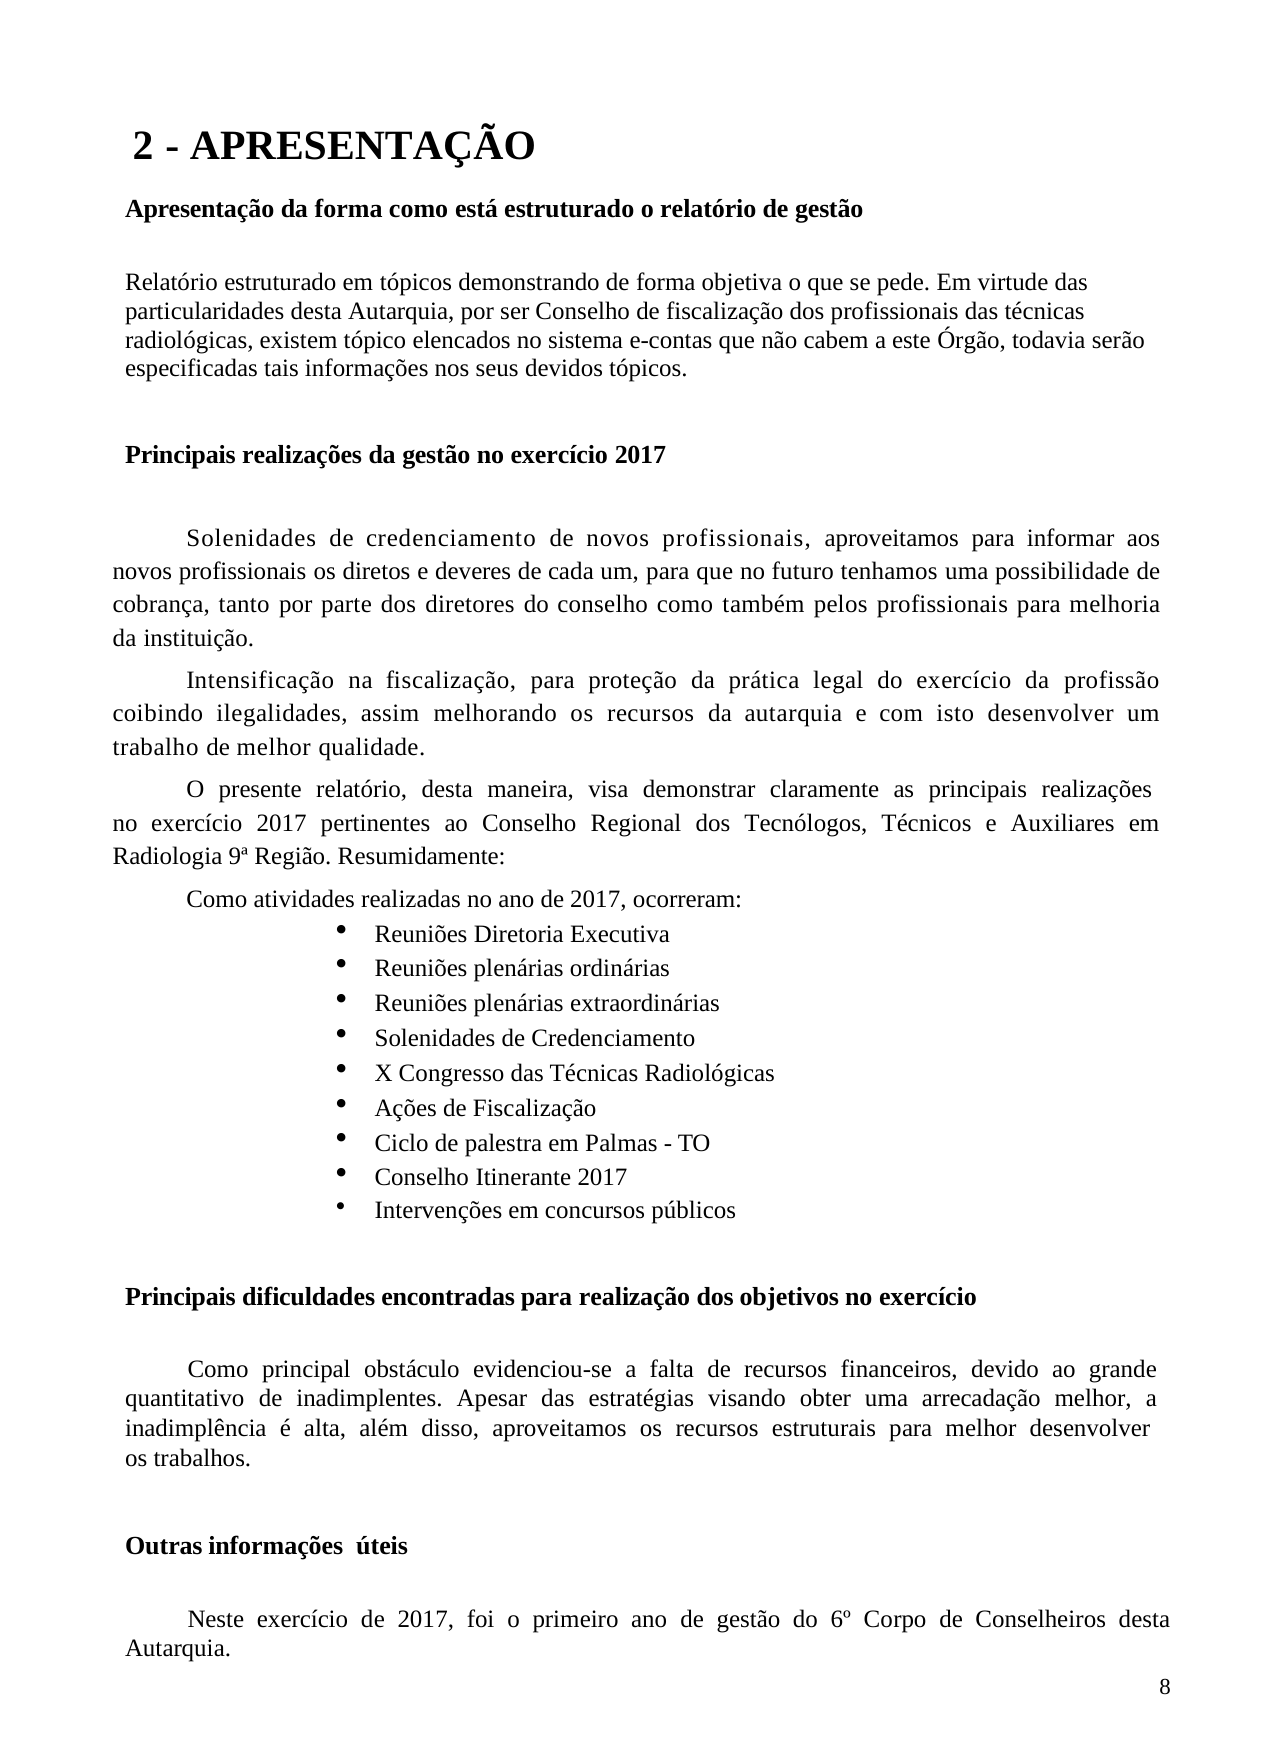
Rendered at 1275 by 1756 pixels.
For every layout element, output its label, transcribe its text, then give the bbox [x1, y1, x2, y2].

text_box 8 [1143, 1671, 1176, 1705]
text_box 2 - APRESENTAÇÃO Apresentação da forma como está estruturado o relatório de gestão Relatório estruturado em tópicos demonstrando de forma objetiva o que se pede. Em virtude das particularidades desta Autarquia, por ser Conselho de fiscalização dos profissionais das técnicas radiológicas, existem tópico elencados no sistema e-contas que não cabem a este Órgão, todavia serão especificadas tais informações nos seus devidos tópicos. Principais realizações da gestão no exercício 2017 Solenidades de credenciamento de novos profissionais, aproveitamos para informar aos novos profissionais os diretos e deveres de cada um, para que no futuro tenhamos uma possibilidade de cobrança, tanto por parte dos diretores do conselho como também pelos profissionais para melhoria da instituição. Intensificação na fiscalização, para proteção da prática legal do exercício da profissão coibindo ilegalidades, assim melhorando os recursos da autarquia e com isto desenvolver um trabalho de melhor qualidade. O presente relatório, desta maneira, visa demonstrar claramente as principais realizações no exercício 2017 pertinentes ao Conselho Regional dos Tecnólogos, Técnicos e Auxiliares em Radiologia 9ª Região. Resumidamente: Como atividades realizadas no ano de 2017, ocorreram: Reuniões Diretoria Executiva Reuniões plenárias ordinárias Reuniões plenárias extraordinárias Solenidades de Credenciamento X Congresso das Técnicas Radiológicas Ações de Fiscalização Ciclo de palestra em Palmas - TO Conselho Itinerante 2017 Intervenções em concursos públicos Principais dificuldades encontradas para realização dos objetivos no exercício Como principal obstáculo evidenciou-se a falta de recursos financeiros, devido ao grande quantitativo de inadimplentes. Apesar das estratégias visando obter uma arrecadação melhor, a inadimplência é alta, além disso, aproveitamos os recursos estruturais para melhor desenvolver os trabalhos. Outras informações úteis Neste exercício de 2017, foi o primeiro ano de gestão do 6º Corpo de Conselheiros desta Autarquia. [110, 117, 1173, 1648]
